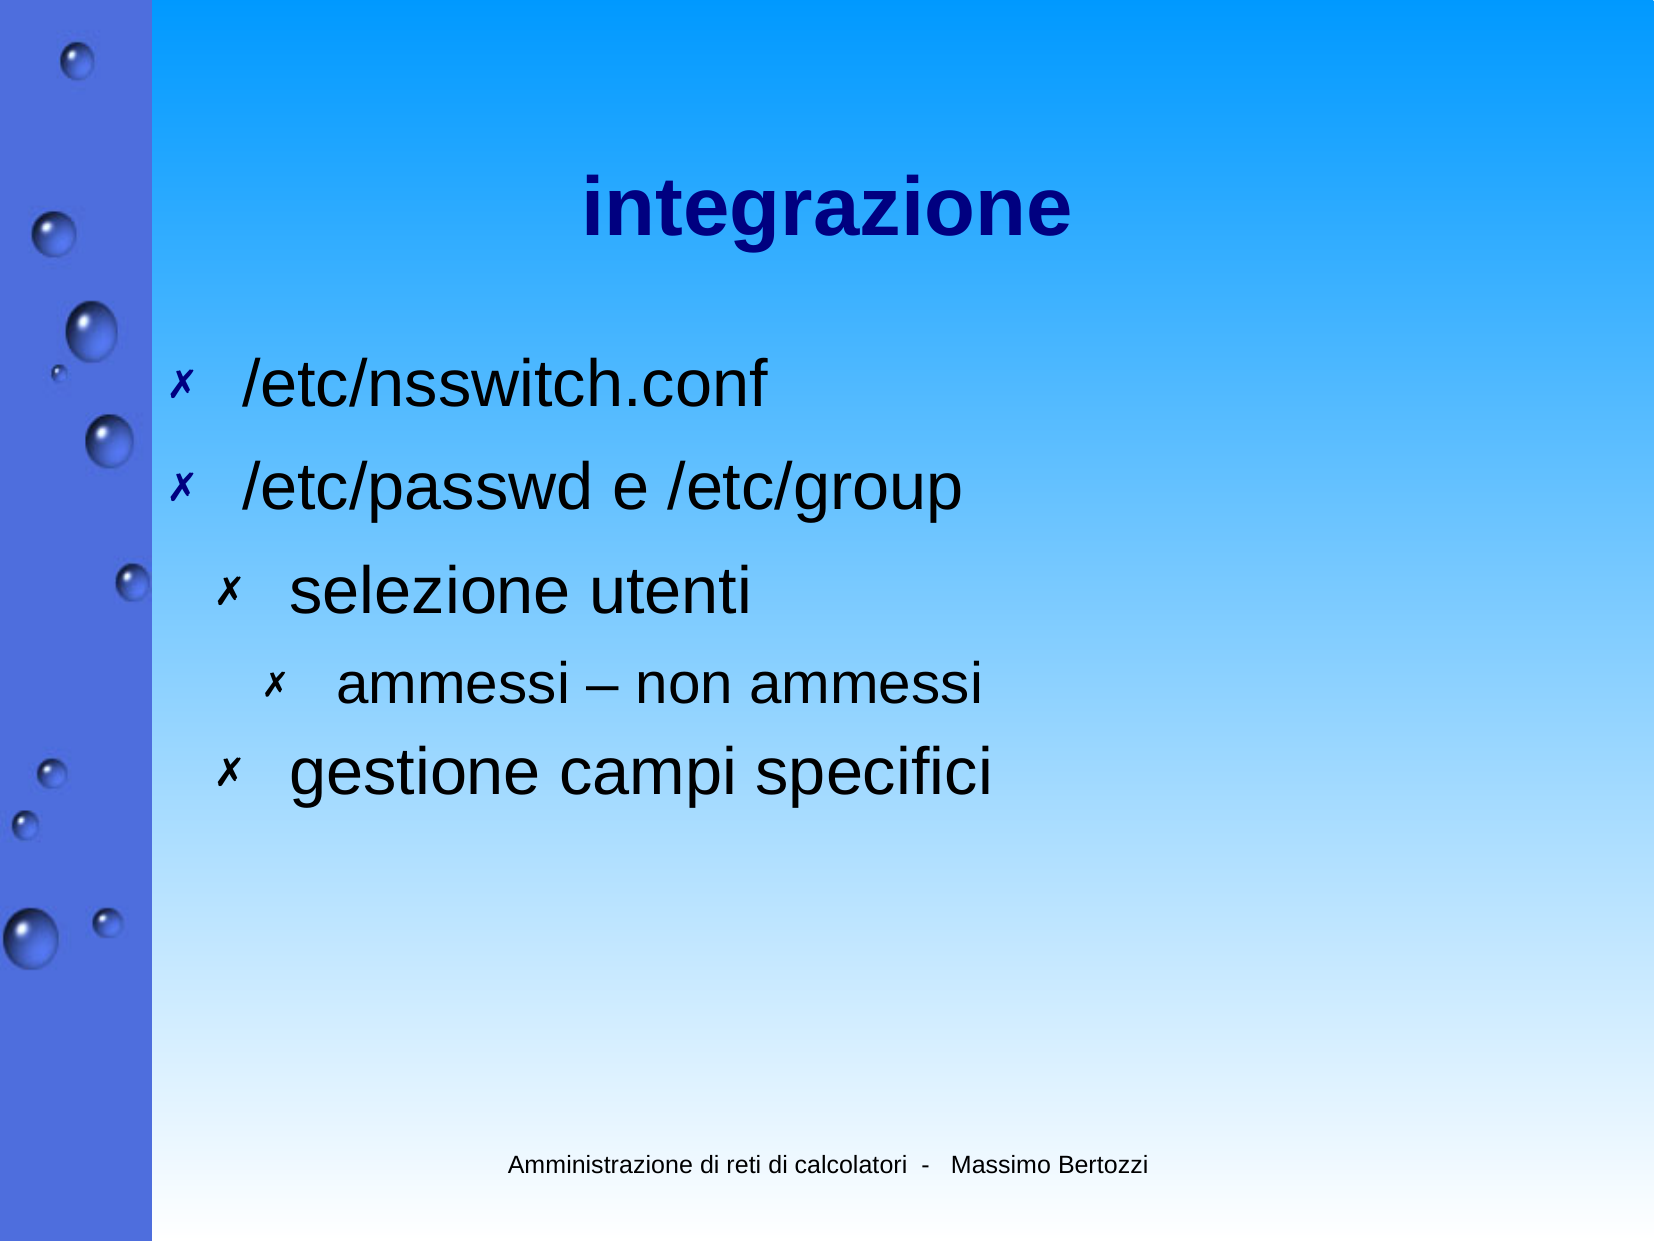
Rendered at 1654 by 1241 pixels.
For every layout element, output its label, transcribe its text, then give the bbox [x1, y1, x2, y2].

list /etc/nsswitch.conf /etc/passwd e /etc/group selezione utenti ammessi – non ammessi gestione campi specifici [159, 346, 1572, 1128]
title integrazione [121, 102, 1534, 311]
picture [0, 0, 152, 1241]
